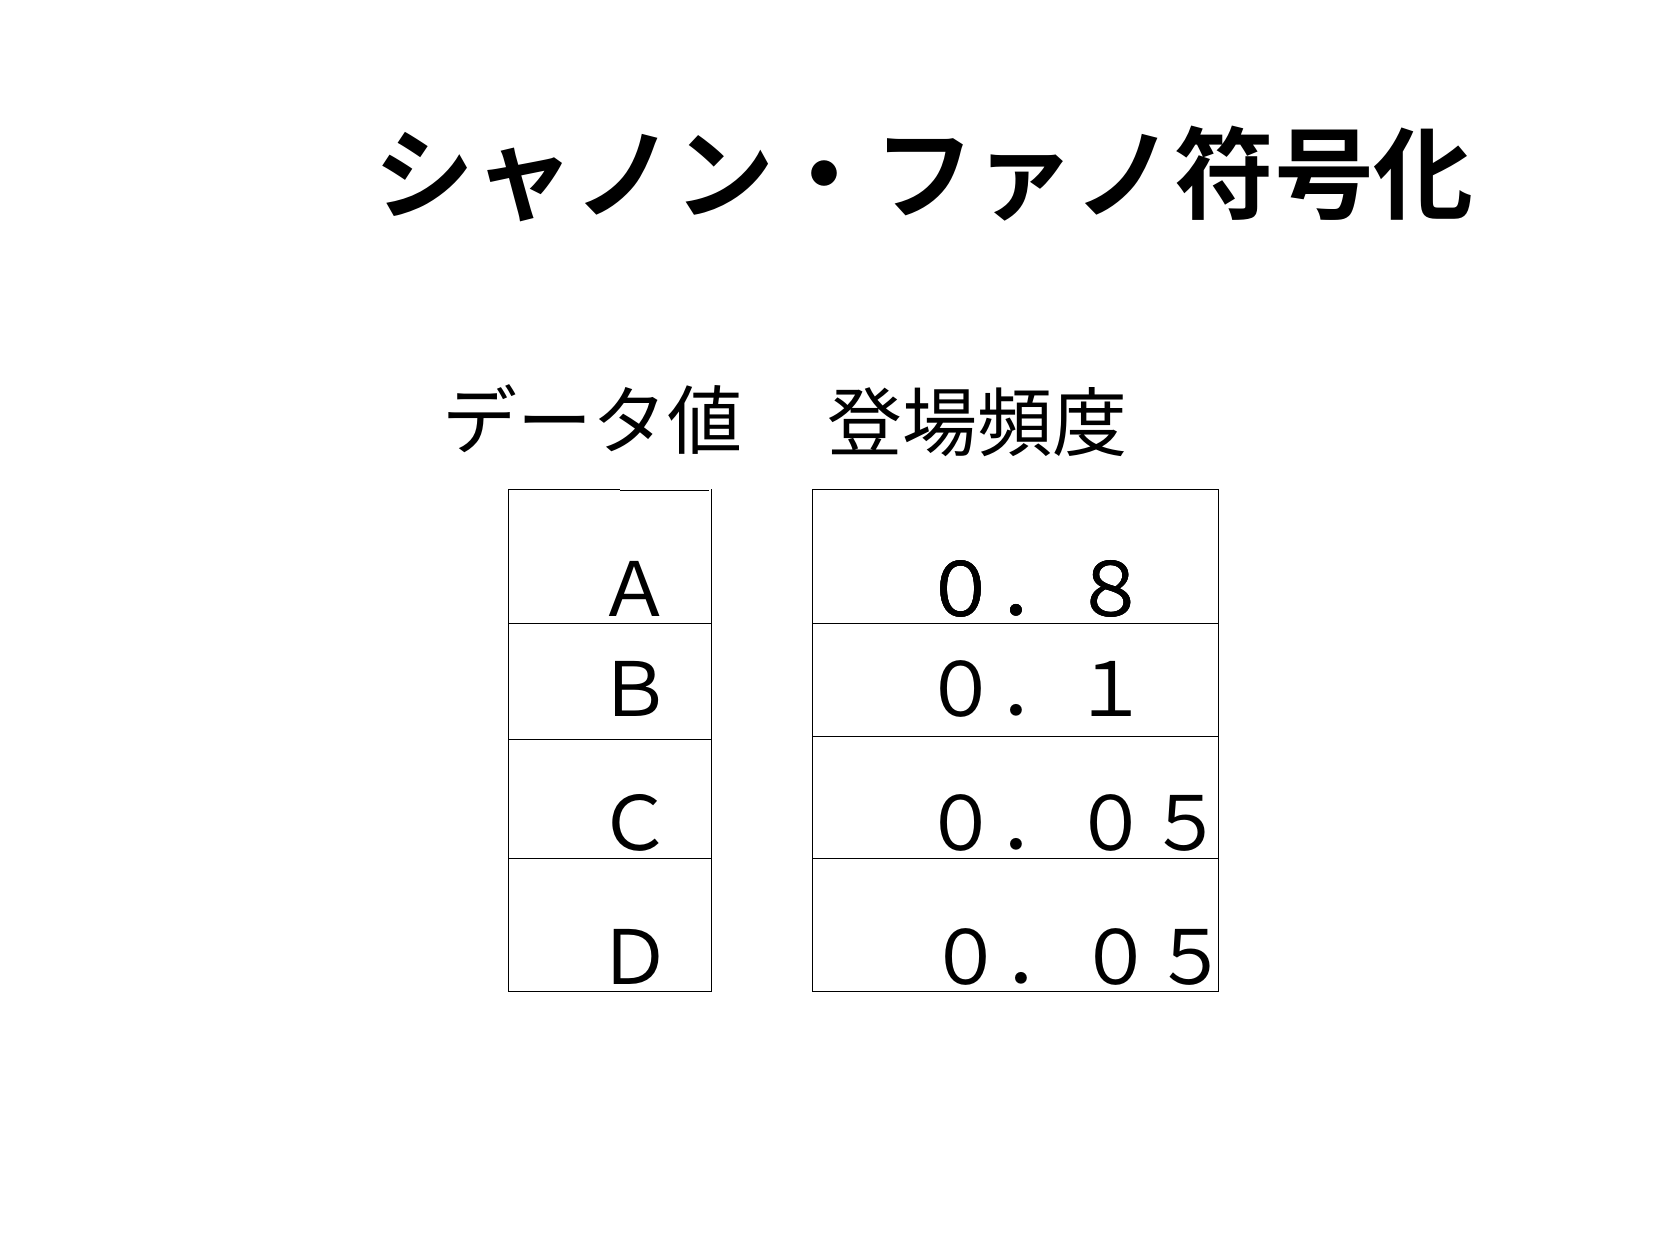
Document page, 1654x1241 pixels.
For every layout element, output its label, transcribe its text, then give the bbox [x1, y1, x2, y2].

text_box Ｂ [508, 622, 688, 737]
text_box 登場頻度 [812, 355, 1226, 470]
text_box ０．８ [908, 521, 1164, 622]
text_box Ｃ [508, 756, 688, 871]
text_box ０．０５ [913, 890, 1244, 1004]
text_box データ値 [428, 354, 812, 469]
text_box ０．０５ [908, 756, 1239, 871]
text_box ０．１ [908, 622, 1164, 737]
text_box Ａ [508, 521, 688, 622]
text_box シャノン・ファノ符号化 [359, 88, 1490, 204]
text_box Ｄ [508, 890, 688, 1004]
